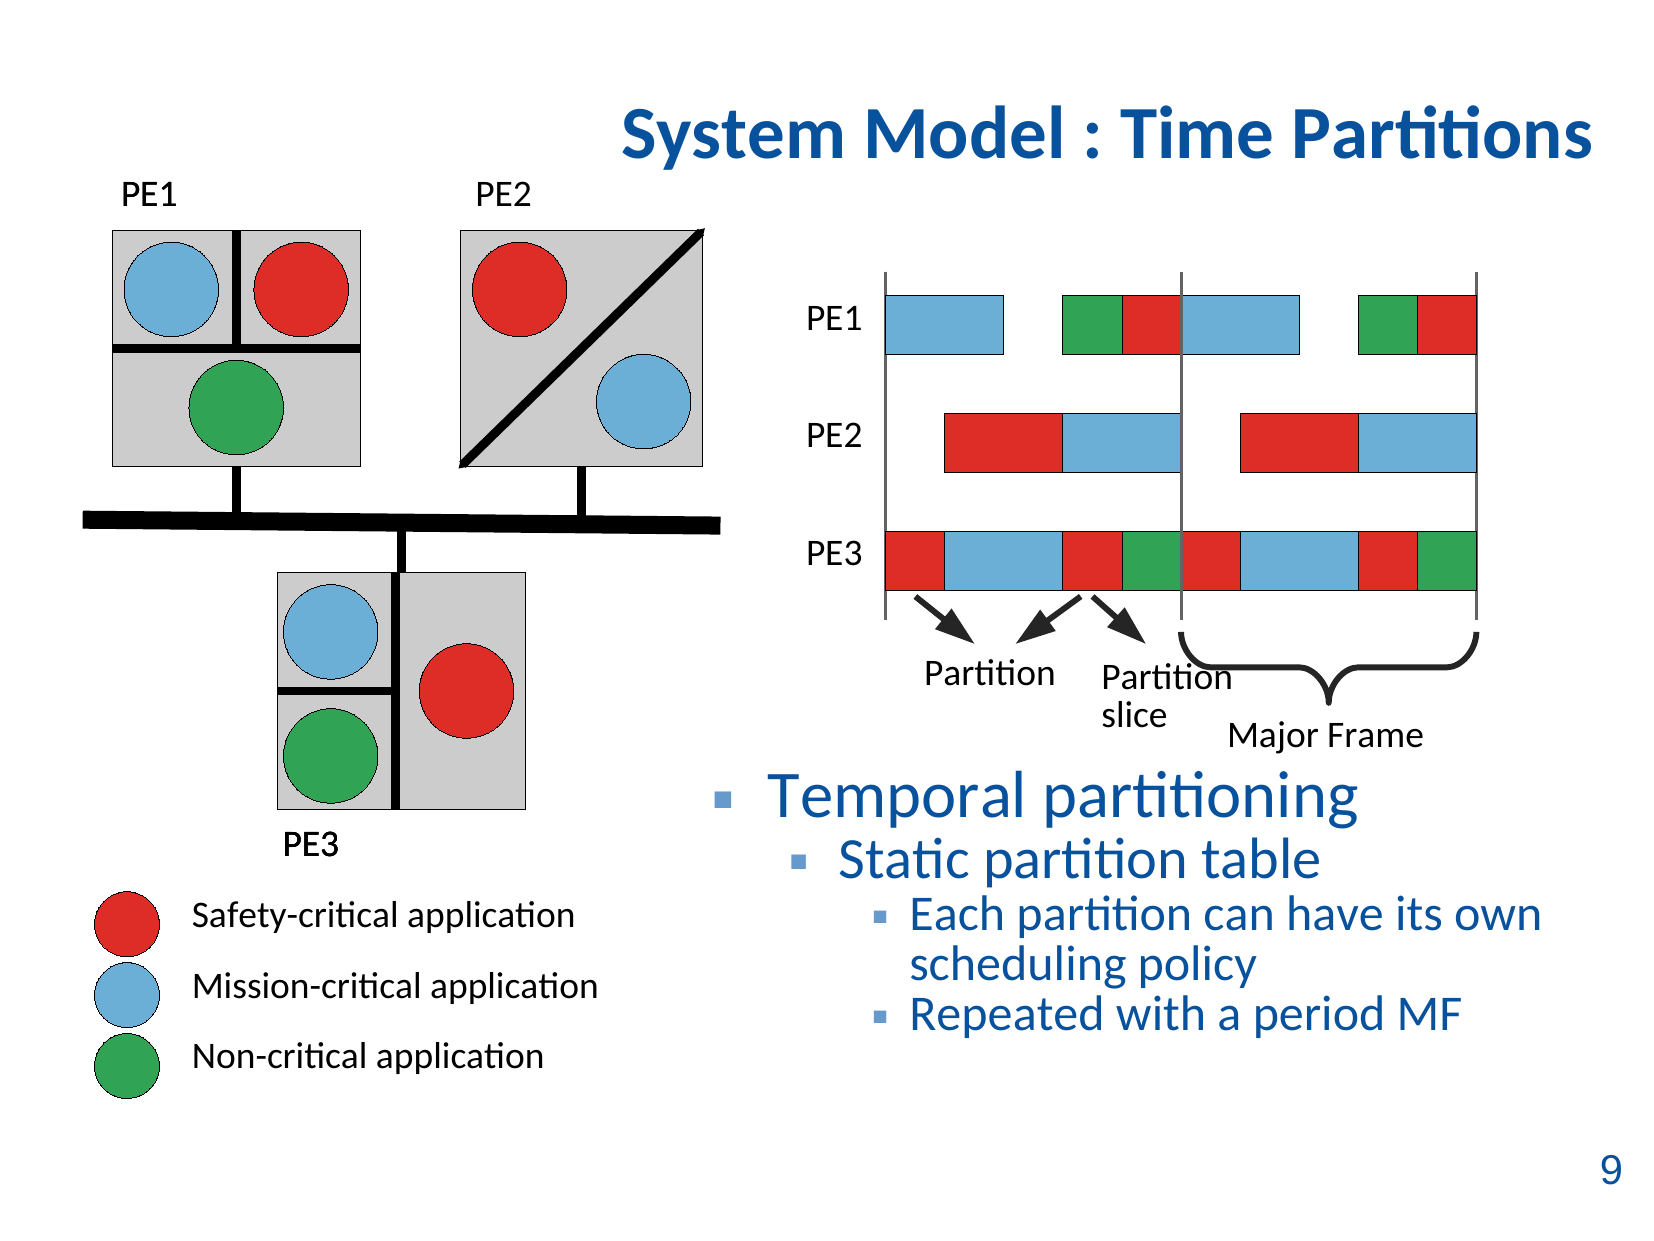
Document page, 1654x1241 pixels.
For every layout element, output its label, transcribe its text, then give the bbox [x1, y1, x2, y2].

text_box PE3 [791, 529, 886, 591]
text_box Safety-critical application [177, 891, 703, 953]
text_box [94, 891, 160, 957]
text_box [112, 230, 361, 467]
text_box [1062, 295, 1180, 355]
text_box [468, 238, 703, 467]
text_box [94, 1033, 160, 1099]
text_box [1240, 413, 1477, 473]
text_box PE2 [460, 171, 638, 230]
text_box Partition [909, 649, 1087, 711]
text_box [460, 230, 695, 460]
text_box Partition slice [1086, 653, 1264, 761]
text_box [1183, 531, 1477, 591]
text_box [277, 572, 526, 810]
text_box [944, 413, 1180, 473]
text_box [1183, 295, 1300, 355]
text_box PE1 [106, 171, 284, 232]
text_box [886, 531, 1180, 591]
text_box PE2 [791, 411, 886, 473]
text_box [1358, 295, 1477, 355]
text_box Non-critical application [177, 1033, 703, 1094]
text_box PE3 [267, 820, 355, 882]
text_box PE1 [791, 295, 886, 356]
text_box Mission-critical application [177, 962, 703, 1024]
text_box [94, 962, 160, 1028]
text_box Partition slice [1193, 653, 1264, 664]
list Temporal partitioning Static partition table Each partition can have its own scheduling policy Repeated with a period MF [696, 767, 1643, 1223]
text_box [112, 232, 232, 344]
text_box Major Frame [1181, 712, 1471, 773]
text_box [886, 295, 1004, 355]
title System Model : Time Partitions [0, 0, 1595, 178]
